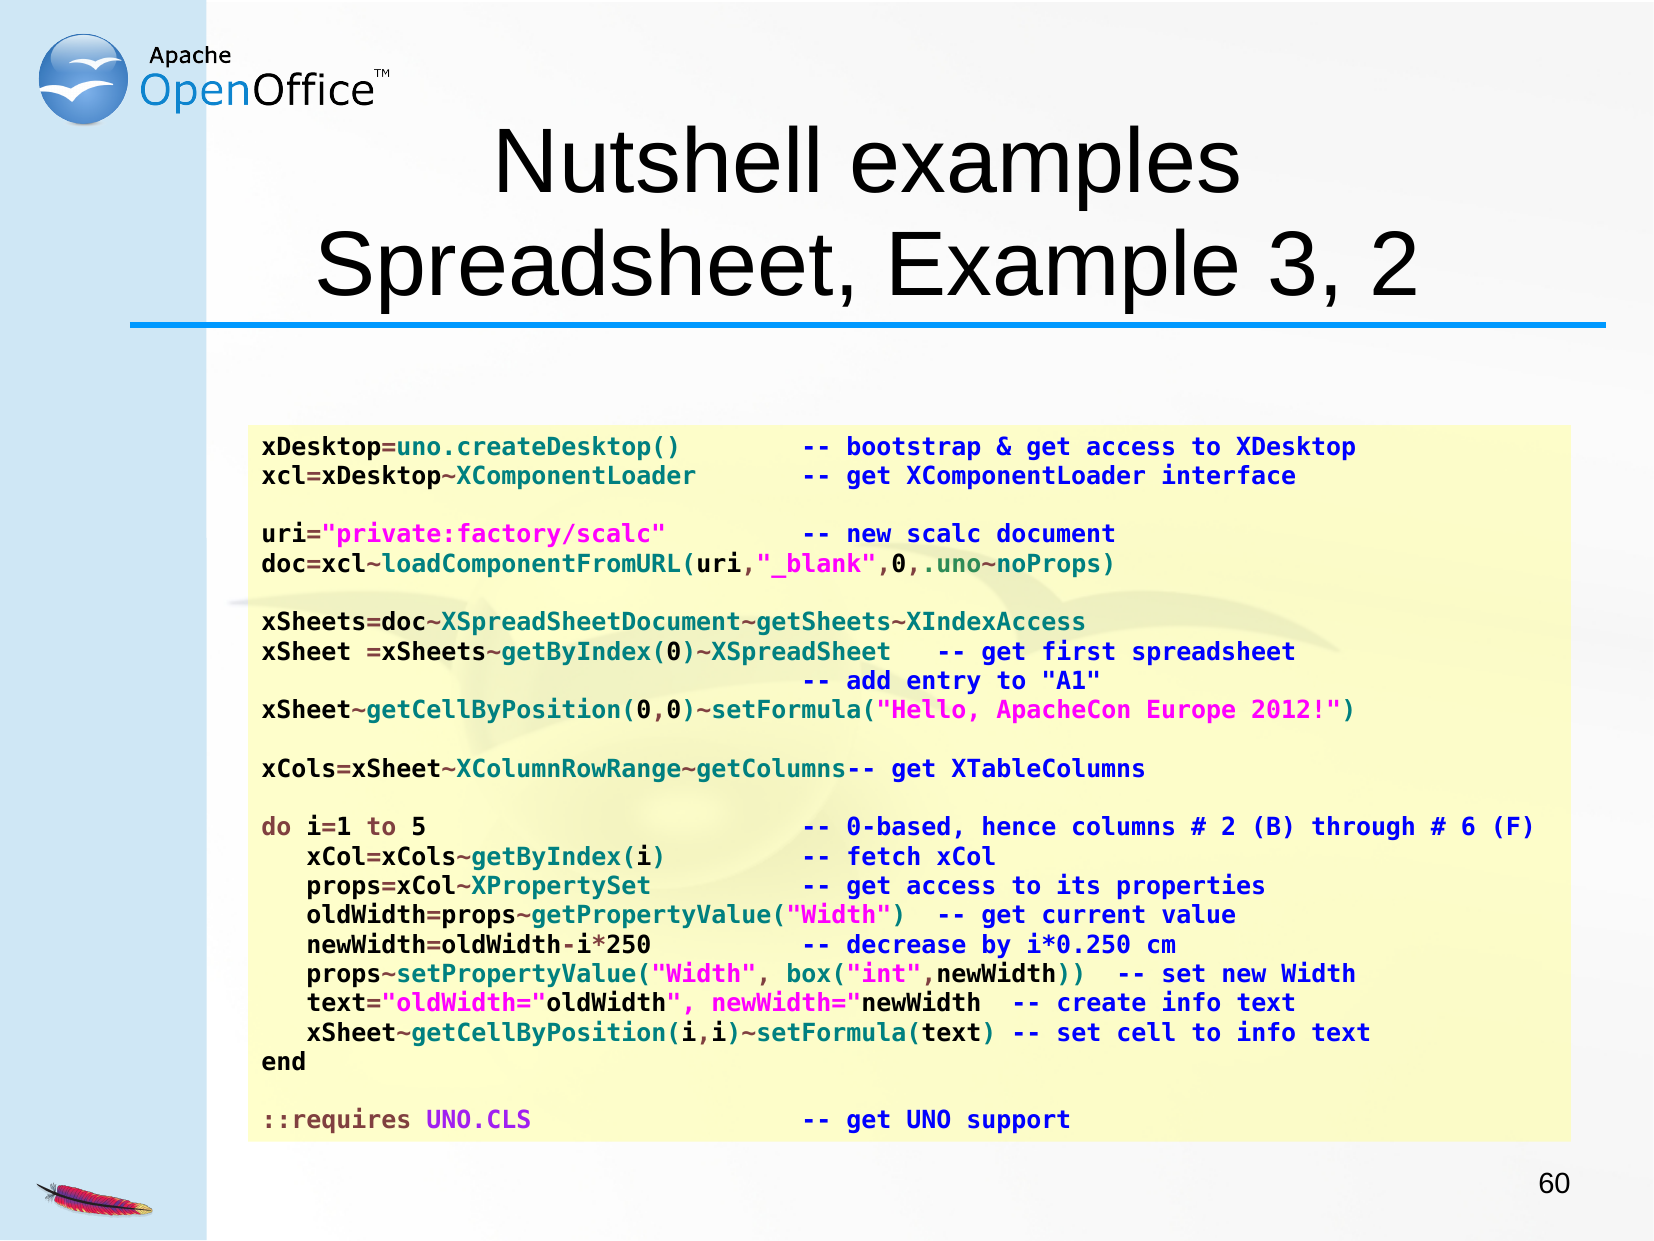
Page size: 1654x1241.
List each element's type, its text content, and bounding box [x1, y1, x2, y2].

text_box xDesktop=uno.createDesktop() -- bootstrap & get access to XDesktop xcl=xDesktop~XComponentLoader -- get XComponentLoader interface uri="private:factory/scalc" -- new scalc document doc=xcl~loadComponentFromURL(uri,"_blank",0,.uno~noProps) xSheets=doc~XSpreadSheetDocument~getSheets~XIndexAccess xSheet =xSheets~getByIndex(0)~XSpreadSheet -- get first spreadsheet -- add entry to "A1" xSheet~getCellByPosition(0,0)~setFormula("Hello, ApacheCon Europe 2012!") xCols=xSheet~XColumnRowRange~getColumns-- get XTableColumns do i=1 to 5 -- 0-based, hence columns # 2 (B) through # 6 (F) xCol=xCols~getByIndex(i) -- fetch xCol props=xCol~XPropertySet -- get access to its properties oldWidth=props~getPropertyValue("Width") -- get current value newWidth=oldWidth-i*250 -- decrease by i*0.250 cm props~setPropertyValue("Width", box("int",newWidth)) -- set new Width text="oldWidth="oldWidth", newWidth="newWidth -- create info text xSheet~getCellByPosition(i,i)~setFormula(text) -- set cell to info text end ::requires UNO.CLS -- get UNO support [248, 425, 1571, 1142]
picture [35, 2, 1654, 1241]
picture [35, 1181, 154, 1219]
title Nutshell examples Spreadsheet, Example 3, 2 [165, 108, 1571, 316]
